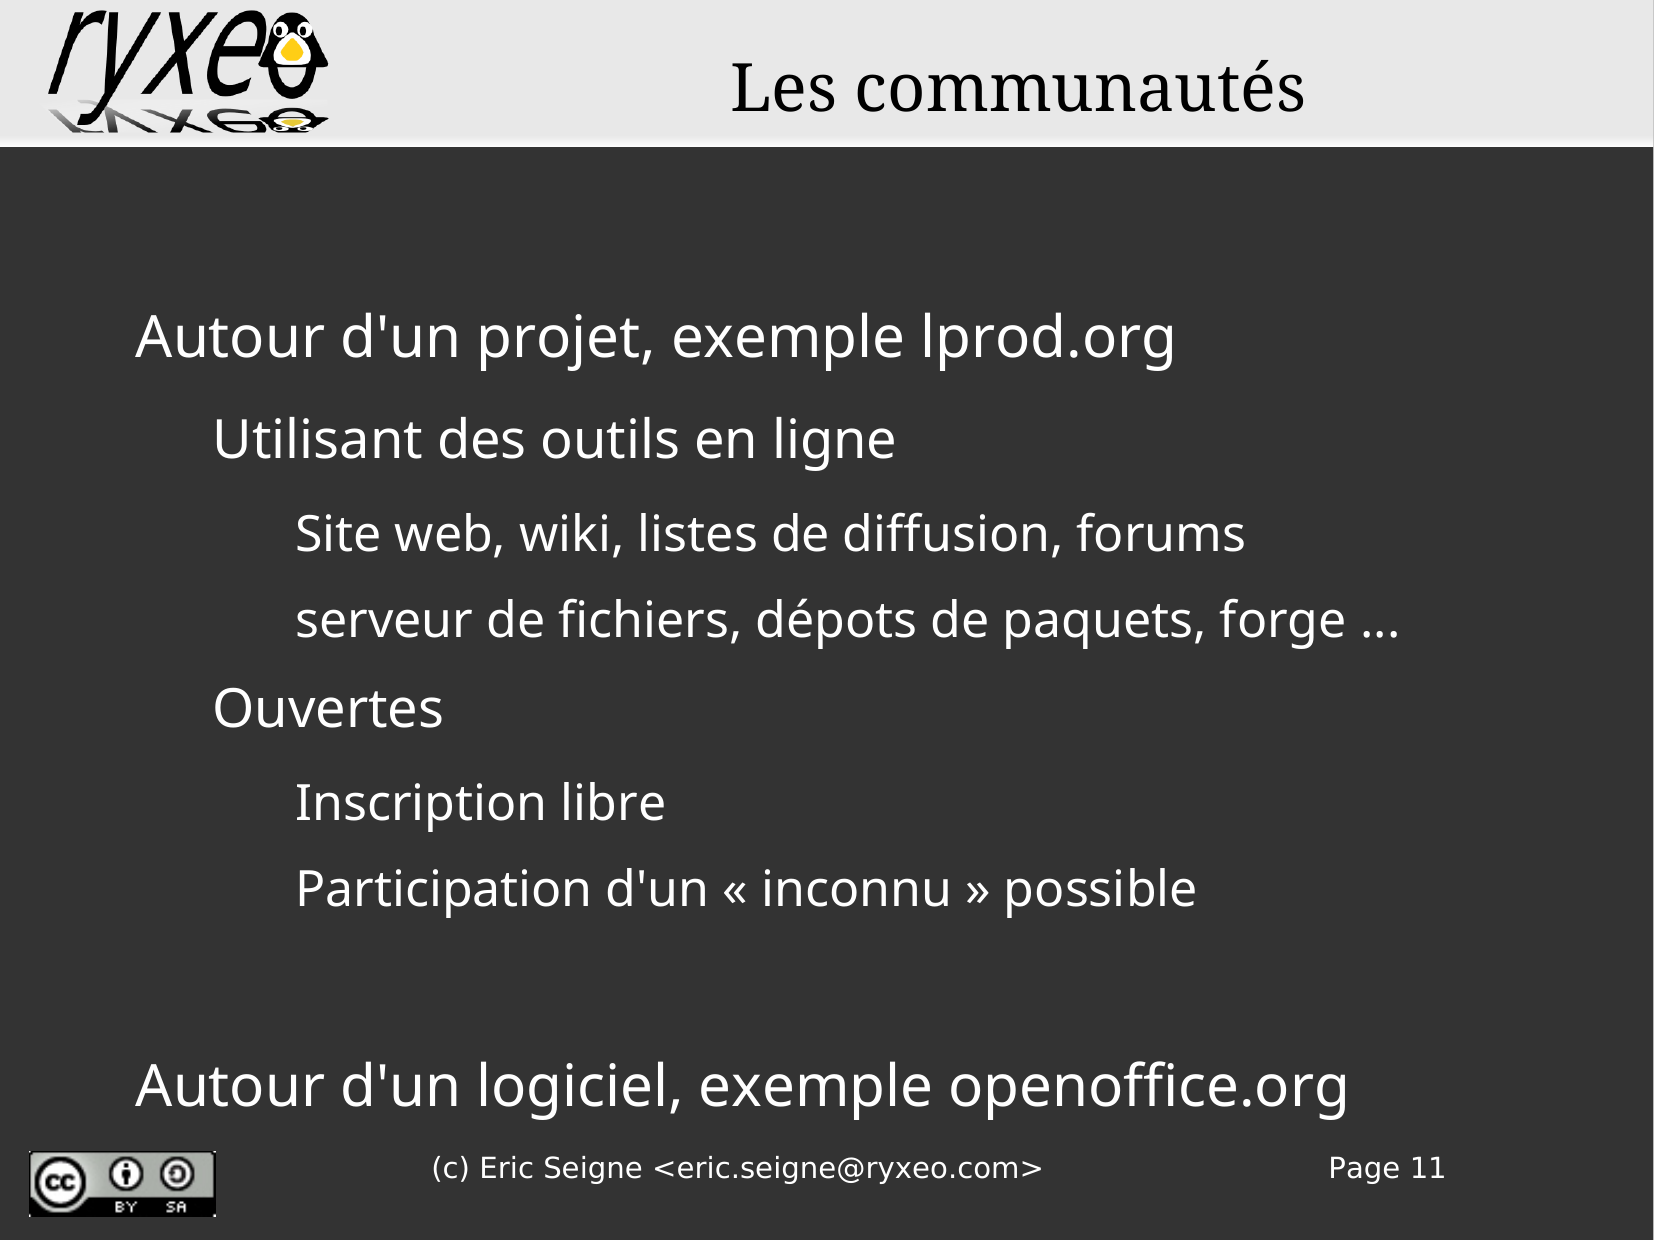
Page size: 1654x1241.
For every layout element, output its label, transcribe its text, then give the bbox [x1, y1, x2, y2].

picture [29, 1151, 216, 1217]
title Les communautés [442, 29, 1595, 142]
picture [0, 0, 1654, 147]
list Autour d'un projet, exemple lprod.org Utilisant des outils en ligne Site web, wiki, listes de diffusion, forums serveur de fichiers, dépots de paquets, forge ... Ouvertes Inscription libre Participation d'un « inconnu » possible Autour d'un logiciel, exemple openoffice.org [118, 295, 1522, 1117]
